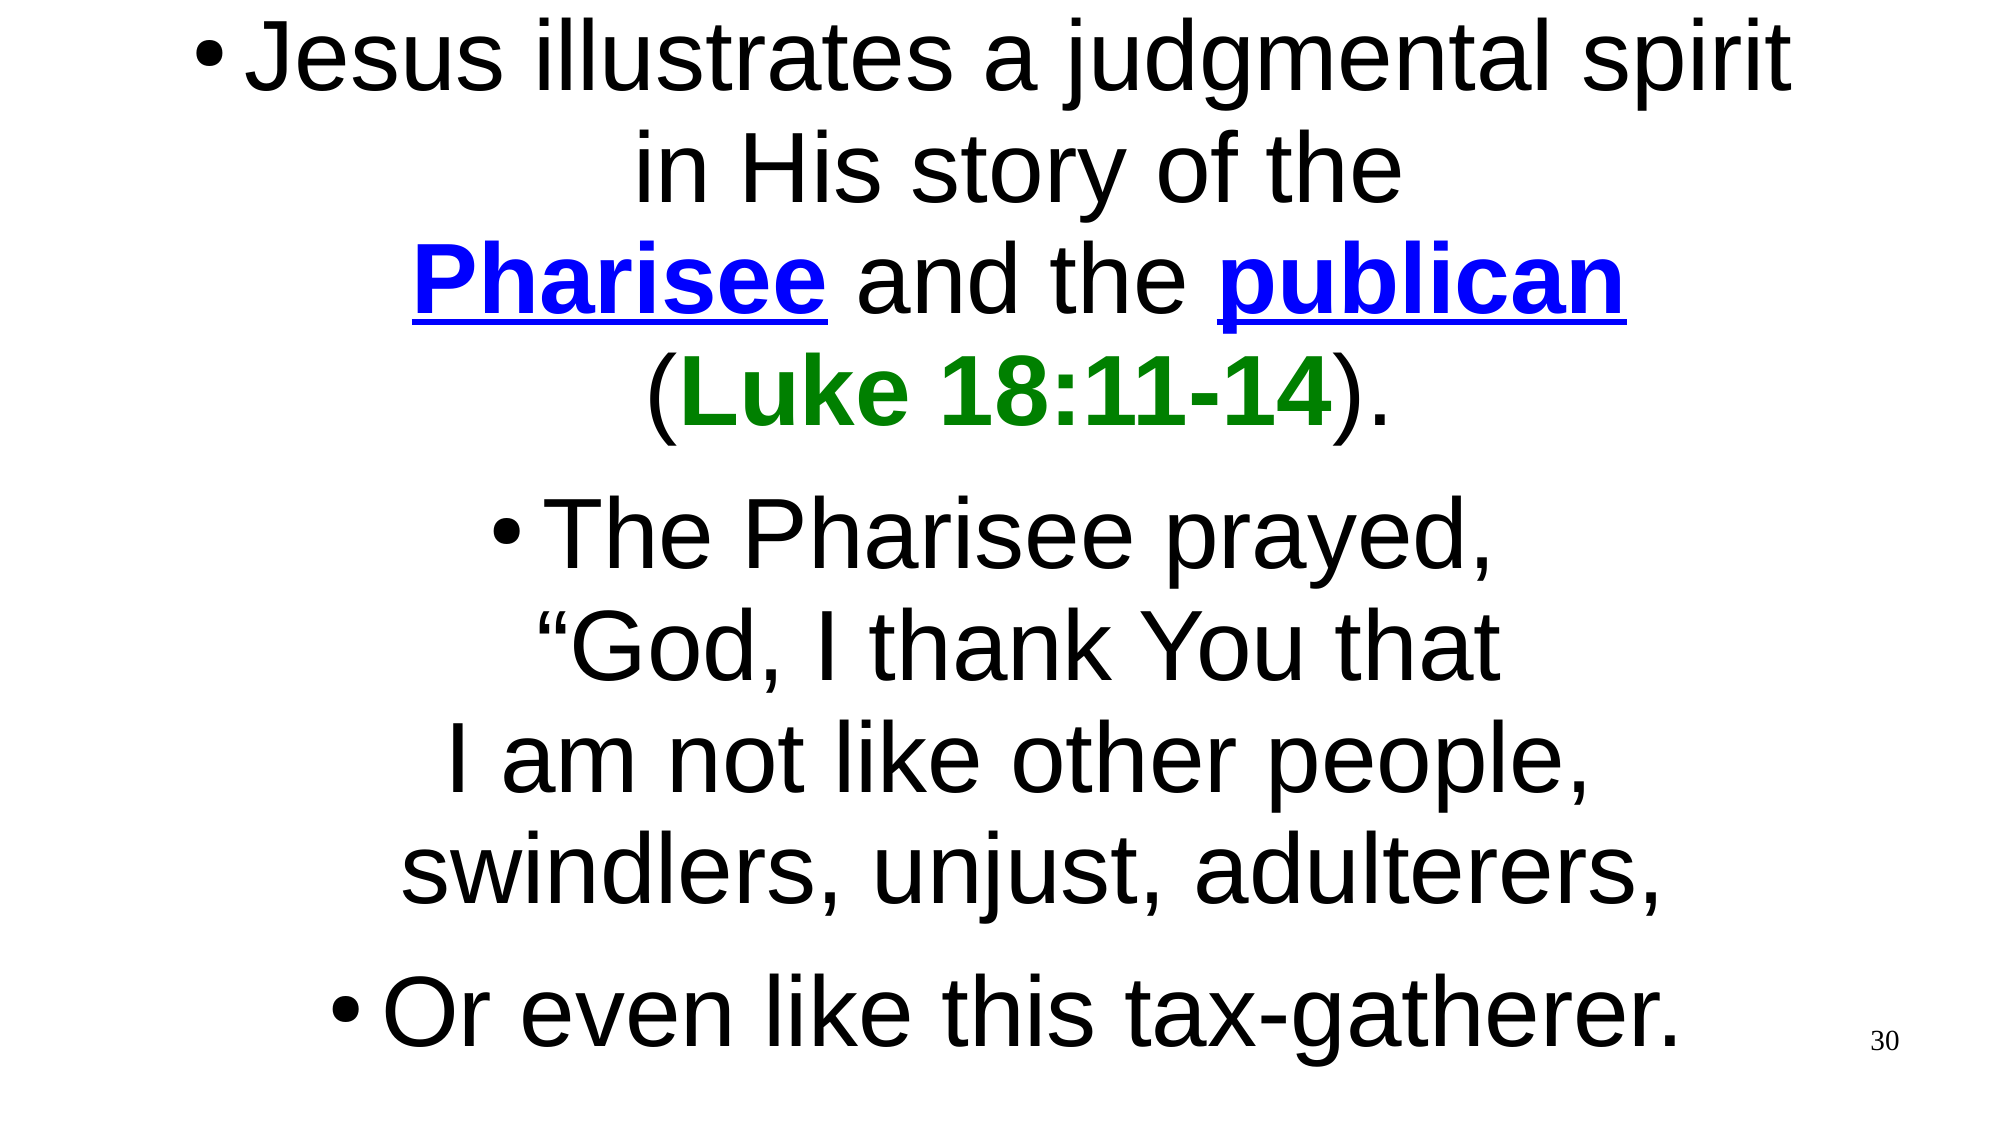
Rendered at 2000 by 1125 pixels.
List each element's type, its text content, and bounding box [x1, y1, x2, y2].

list Jesus illustrates a judgmental spirit in His story of the Pharisee and the publican (Luke 18:11-14). The Pharisee prayed, “God, I thank You that I am not like other people, swindlers, unjust, adulterers, Or even like this tax-gatherer. [0, 0, 1996, 1123]
